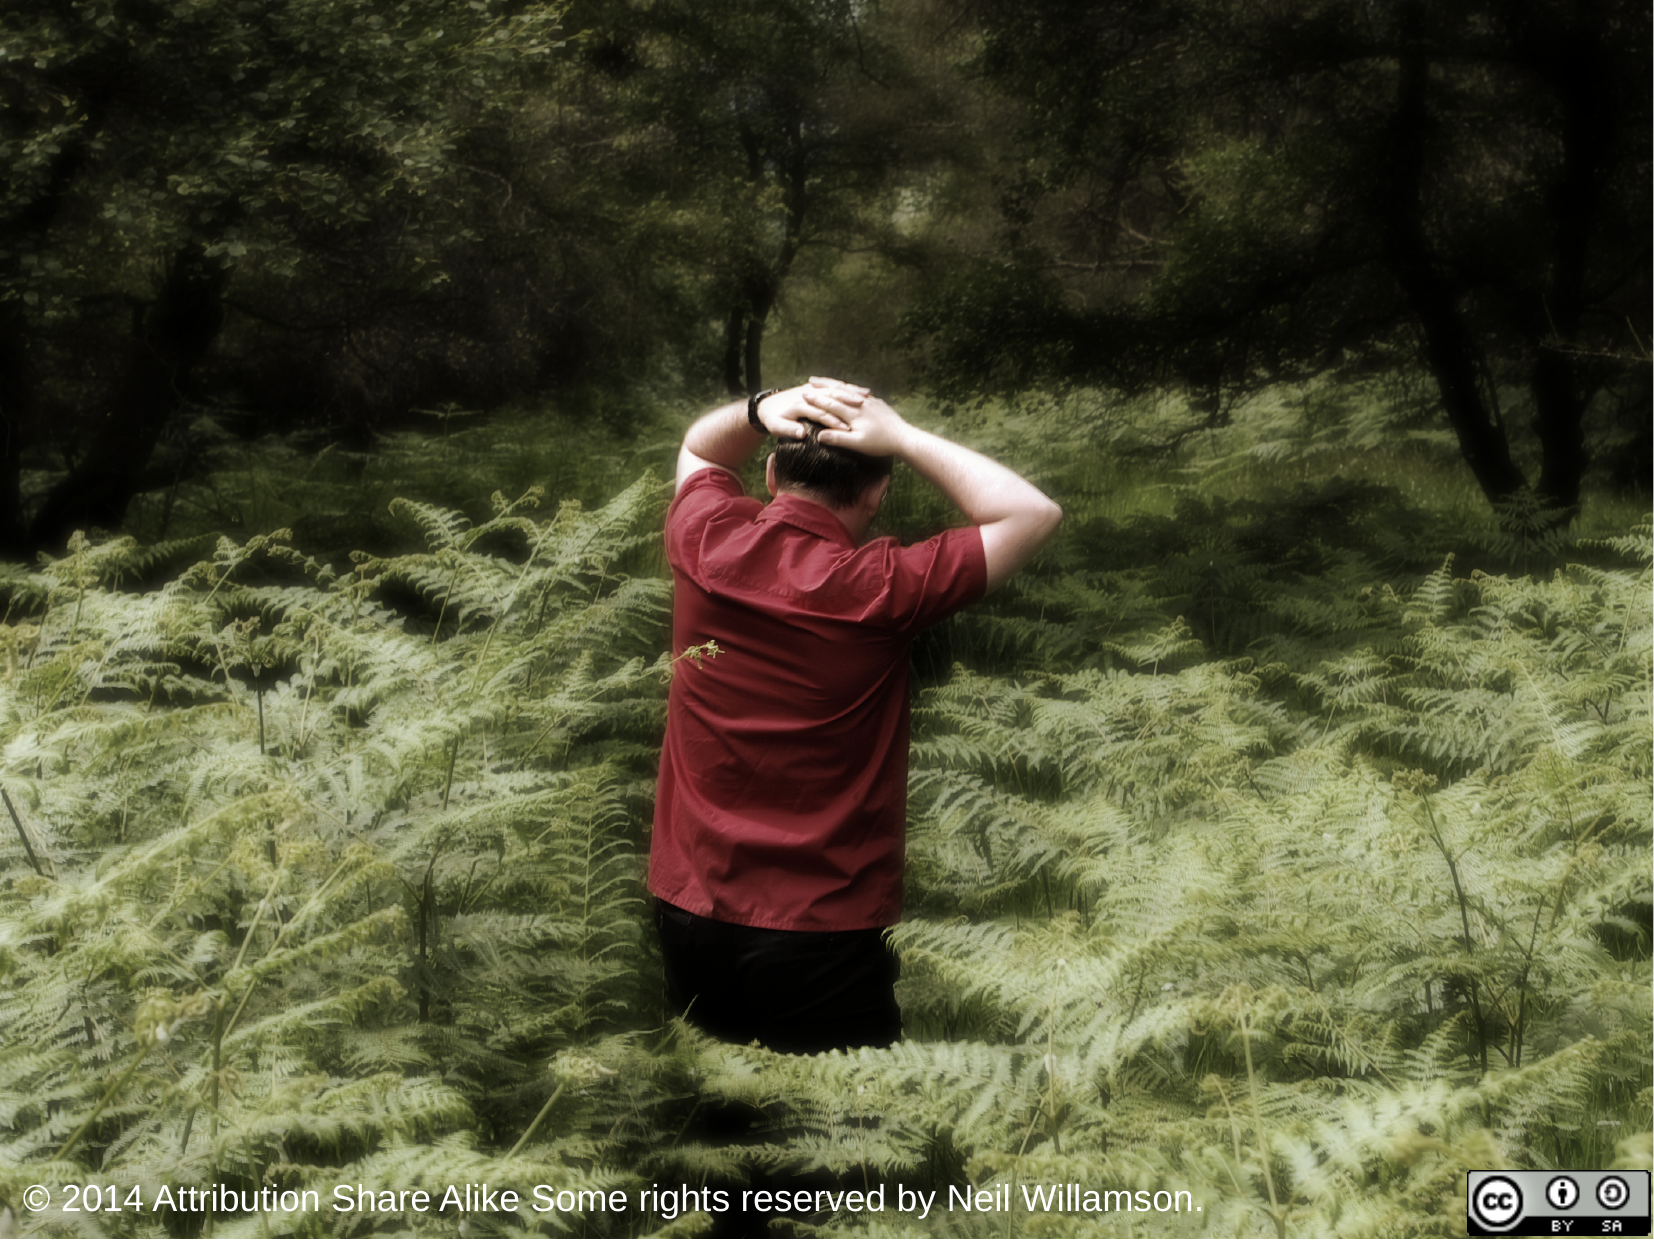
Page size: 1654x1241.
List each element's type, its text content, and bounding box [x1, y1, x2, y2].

text_box © 2014 Attribution Share Alike Some rights reserved by Neil Willamson. [8, 1170, 1458, 1228]
picture [0, 0, 1654, 1239]
